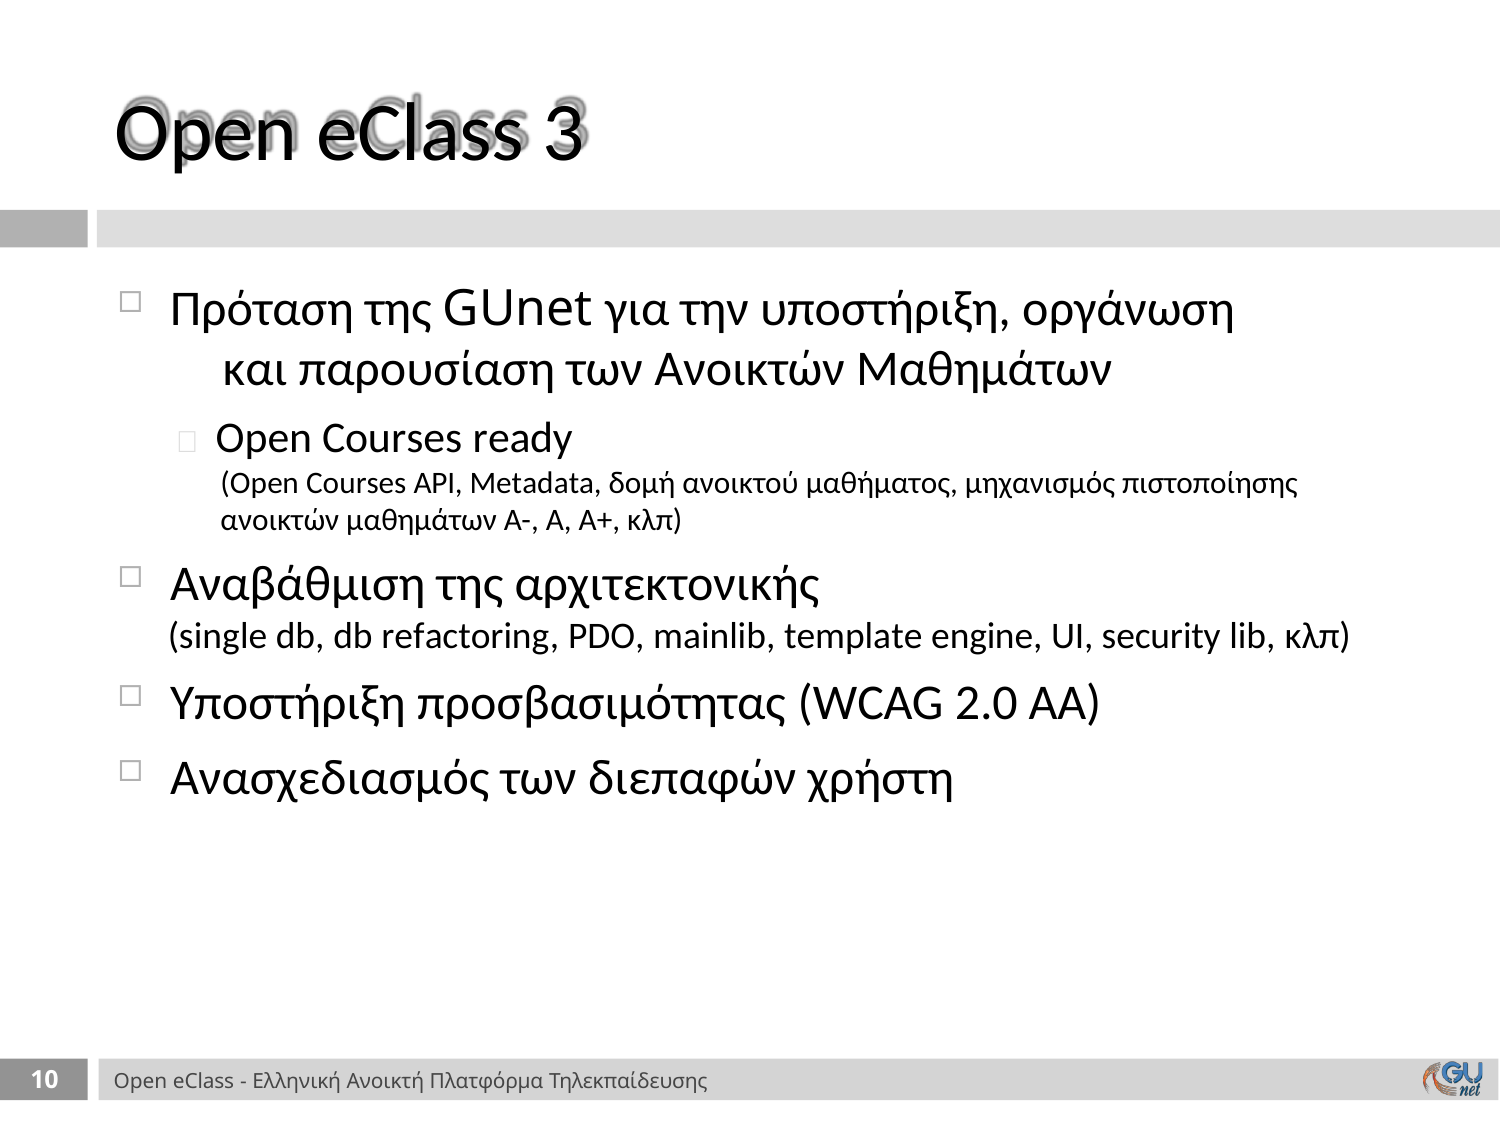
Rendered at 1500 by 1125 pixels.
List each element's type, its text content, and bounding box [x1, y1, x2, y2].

text_box [0, 1058, 88, 1101]
text_box Open eClass - Ελληνική Ανοικτή Πλατφόρμα Τηλεκπαίδευσης [111, 1068, 753, 1094]
text_box [63, 42, 665, 177]
text_box Πρόταση της GUnet για την υποστήριξη, οργάνωση και παρουσίαση των Ανοικτών Μαθημάτων  Open Courses ready (Open Courses API, Metadata, δομή ανοικτού μαθήματος, μηχανισμός πιστοποίησης ανοικτών μαθημάτων Α-, Α, Α+, κλπ) Αναβάθμιση της αρχιτεκτονικής (single db, db refactoring, PDO, mainlib, template engine, UI, security lib, κλπ) Υποστήριξη προσβασιμότητας (WCAG 2.0 AA) Ανασχεδιασμός των διεπαφών χρήστη [113, 275, 1424, 801]
text_box [98, 1058, 1499, 1101]
text_box 10 [26, 1063, 62, 1093]
title Open eClass 3 [89, 77, 1411, 165]
